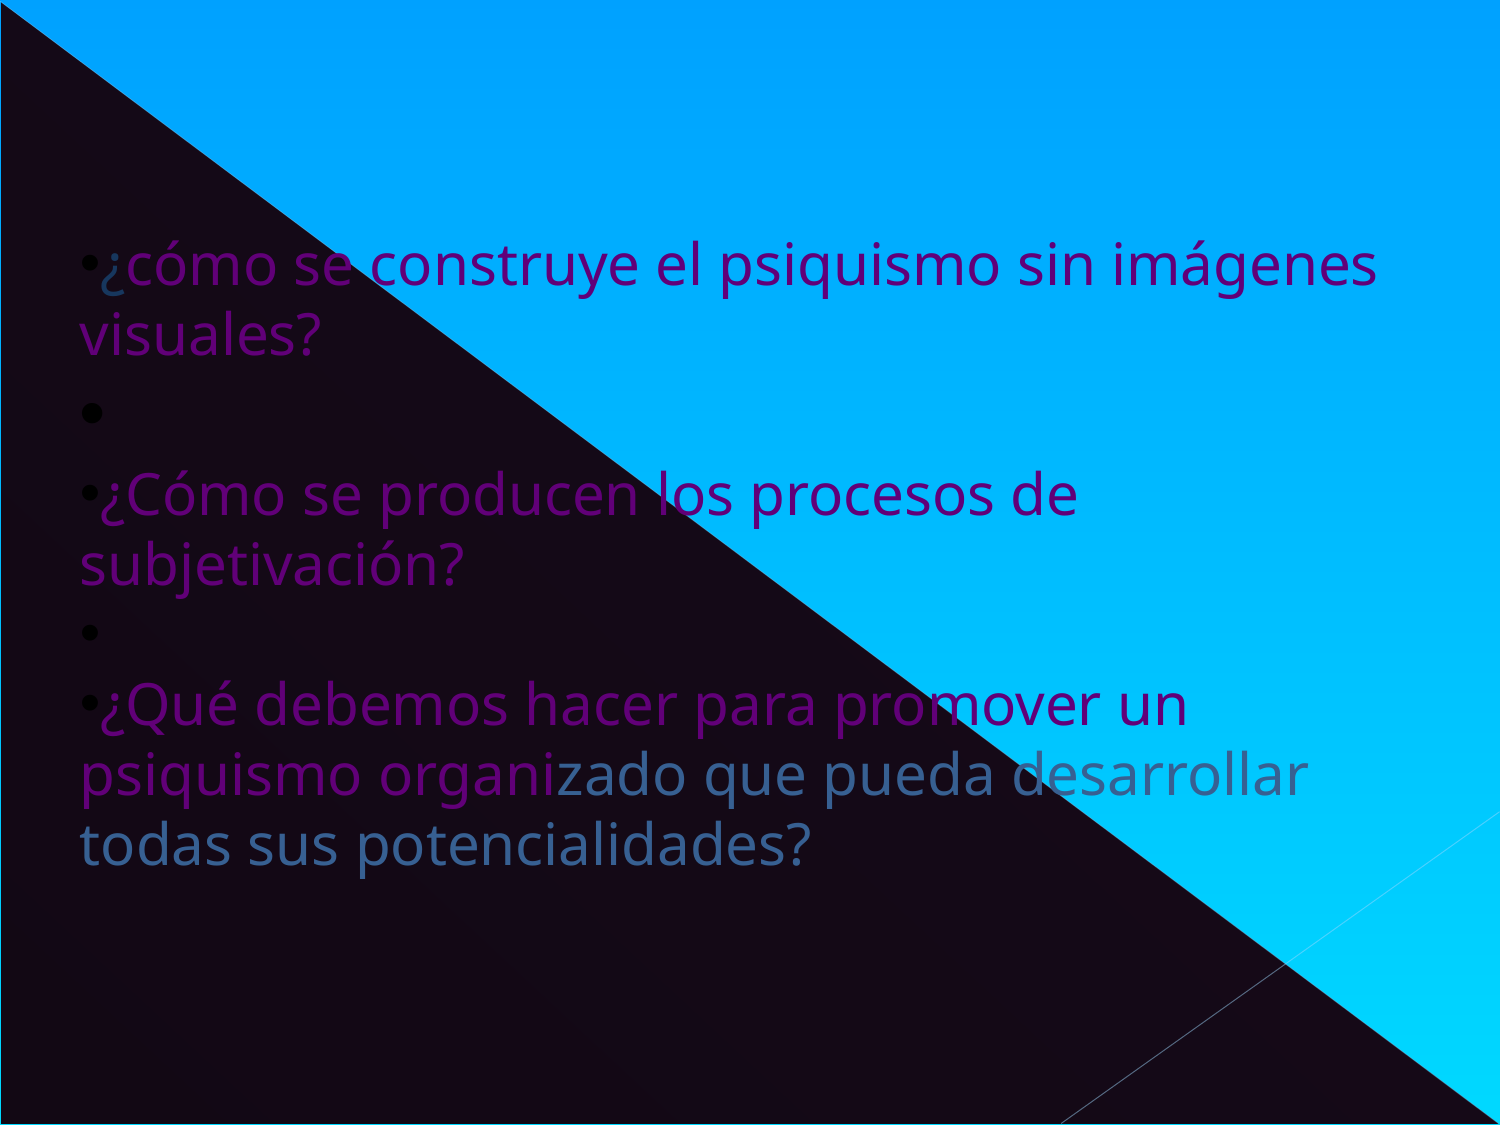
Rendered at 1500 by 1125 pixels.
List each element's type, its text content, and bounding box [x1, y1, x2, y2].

text_box ¿cómo se construye el psiquismo sin imágenes visuales? ¿Cómo se producen los procesos de subjetivación? ¿Qué debemos hacer para promover un psiquismo organizado que pueda desarrollar todas sus potencialidades? [65, 220, 1423, 885]
